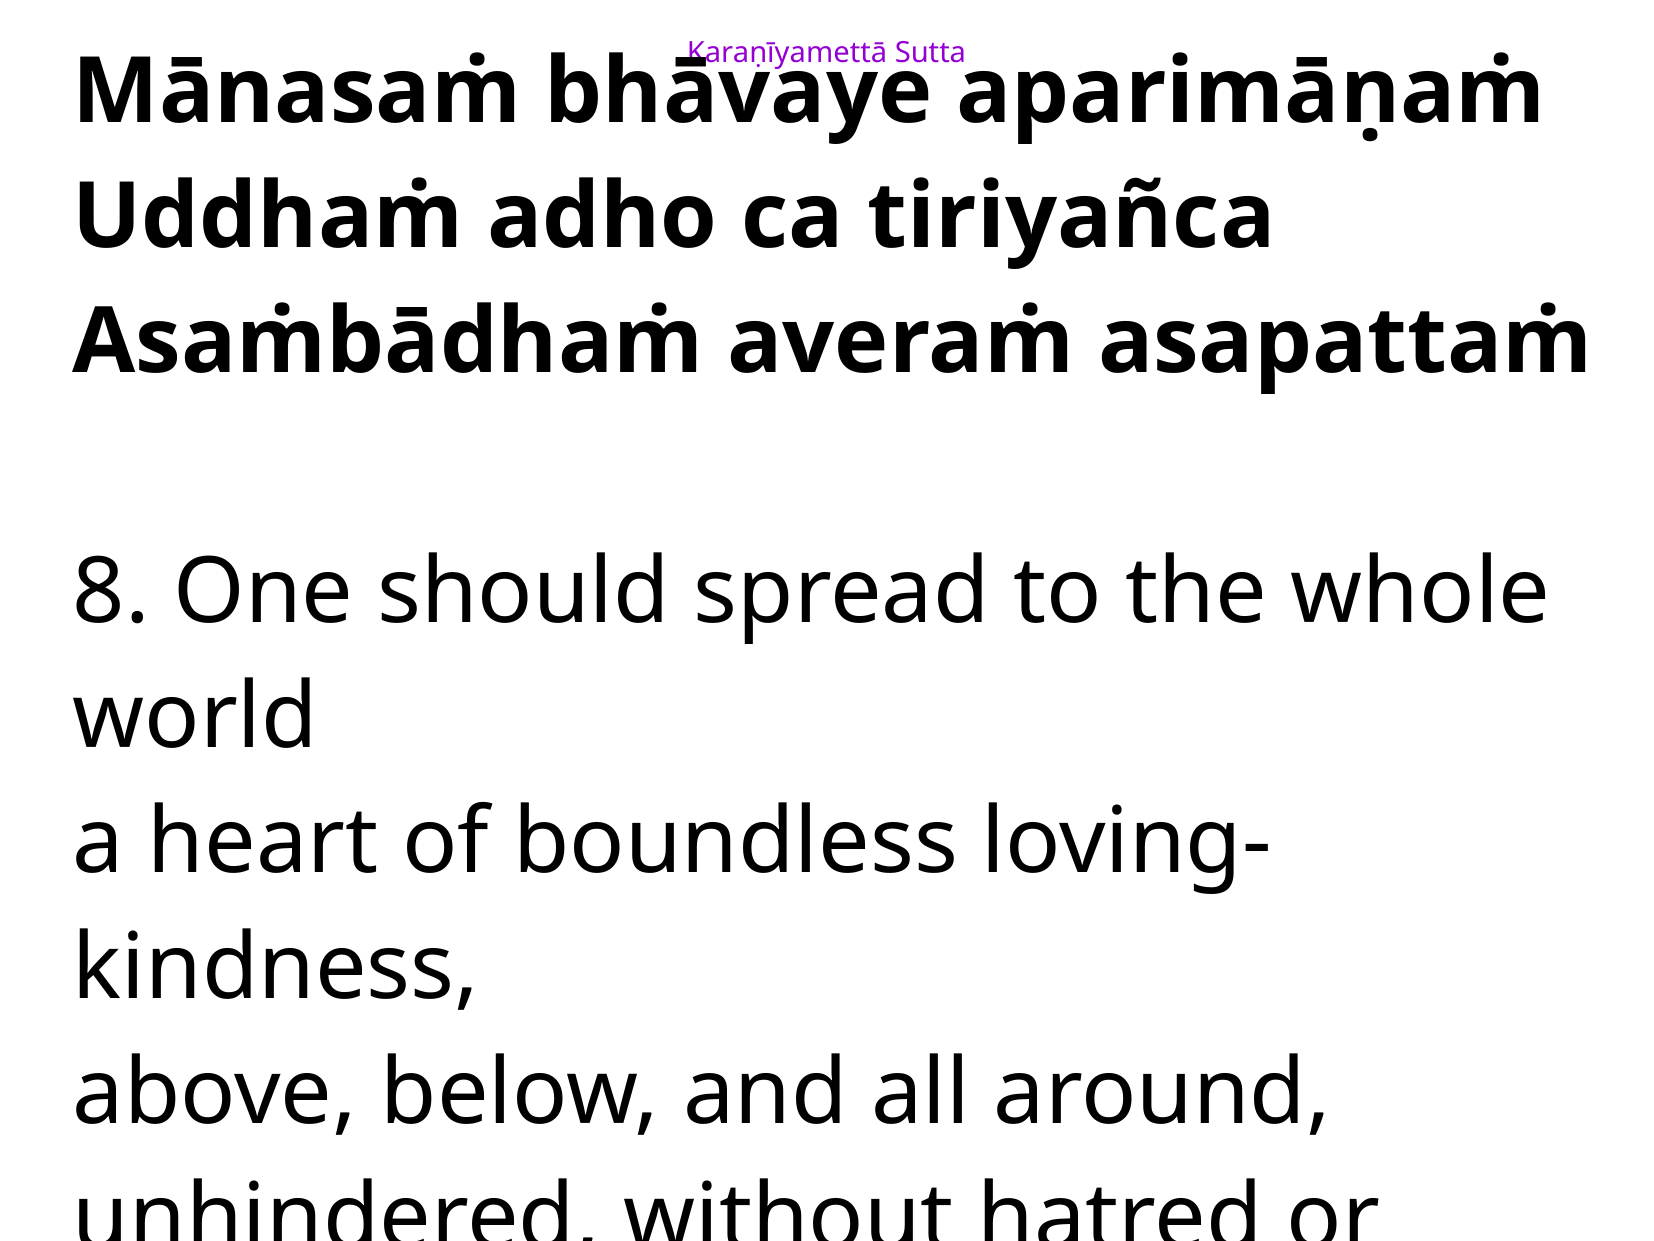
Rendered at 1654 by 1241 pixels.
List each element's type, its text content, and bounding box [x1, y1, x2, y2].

subtitle 8. Mettaṁ ca sabba lokasmiṁ Mānasaṁ bhāvaye aparimāṇaṁ Uddhaṁ adho ca tiriyañca Asaṁbādhaṁ averaṁ asapattaṁ 8. One should spread to the whole world a heart of boundless loving-kindness, above, below, and all around, unhindered, without hatred or resentment. [72, 99, 1631, 1201]
title Karaṇīyamettā Sutta [82, 6, 1571, 97]
